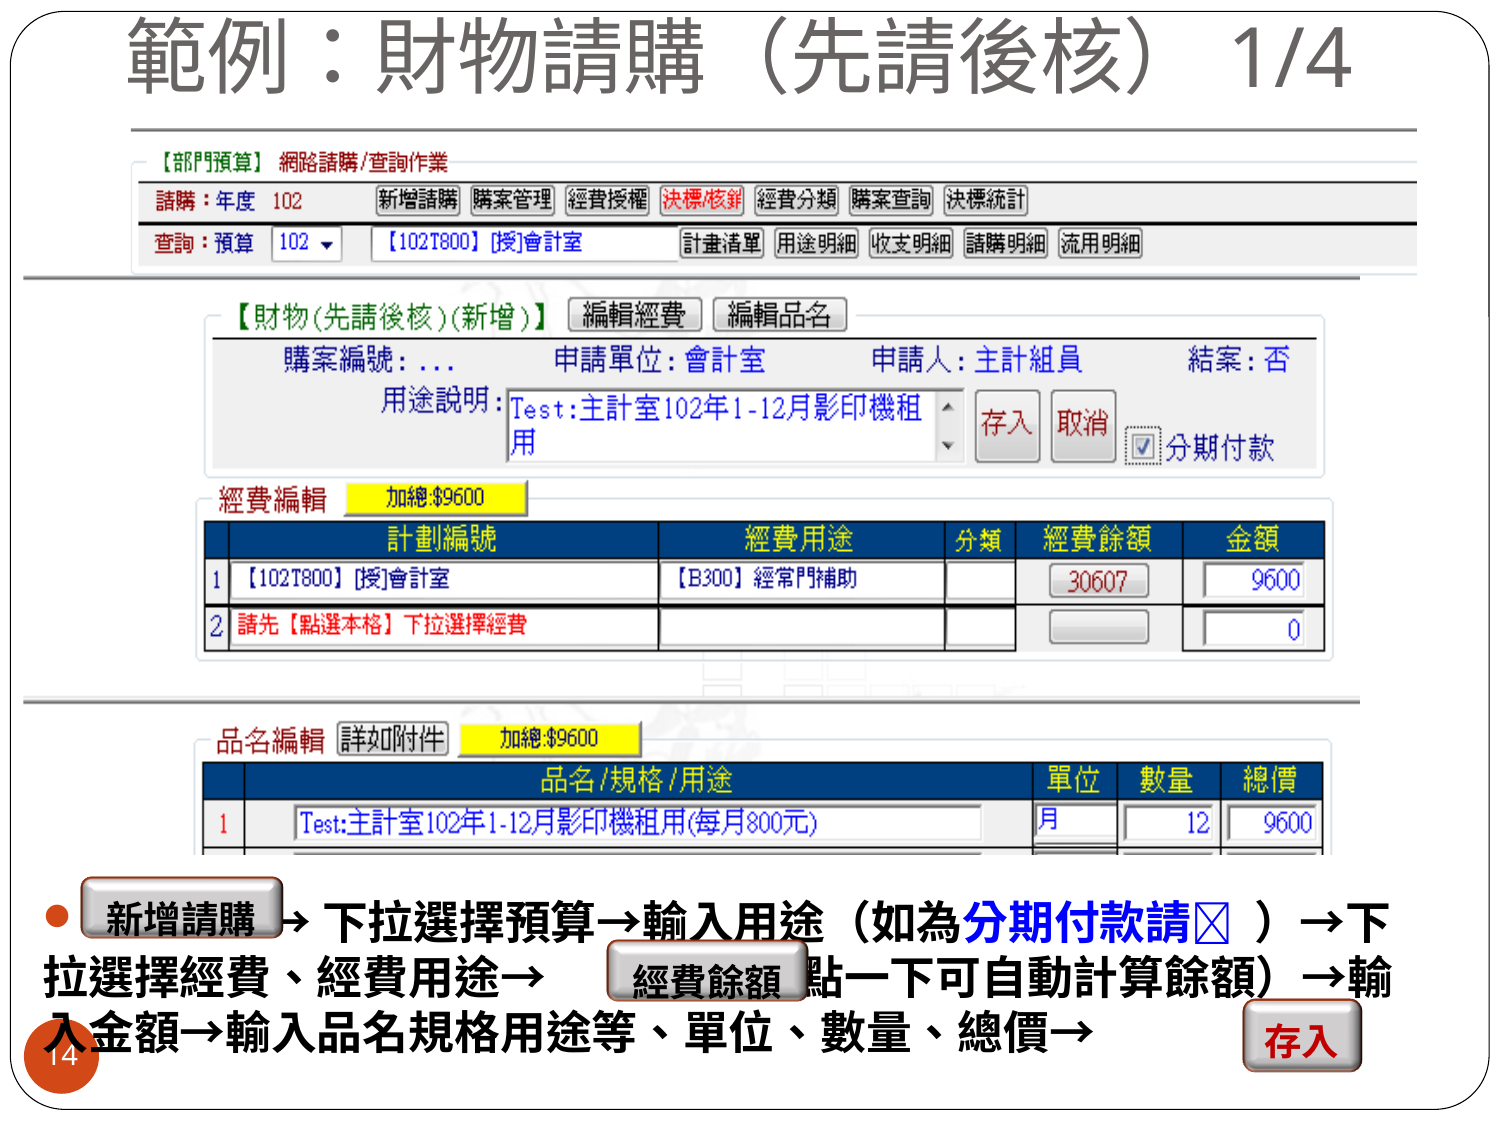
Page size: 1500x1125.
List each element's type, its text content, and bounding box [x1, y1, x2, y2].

picture [78, 875, 284, 940]
text_box 範例：財物請購（先請後核）1/4 [117, 0, 1418, 119]
picture [23, 128, 1417, 855]
text_box 新增請購 [84, 881, 278, 934]
picture [604, 938, 810, 1003]
text_box [23, 1029, 35, 1083]
text_box 存入 [1247, 1002, 1357, 1066]
text_box →下拉選擇預算→輸入用途（如為分期付款請 ）→下拉選擇經費、經費用途→ （點一下可自動計算餘額）→輸入金額→輸入品名規格用途等、單位、數量、總價→ [35, 878, 1416, 1125]
text_box 經費餘額 [611, 944, 804, 997]
text_box 經費餘額 [758, 969, 769, 996]
text_box 新增請購 [129, 918, 134, 934]
picture [1240, 996, 1363, 1073]
